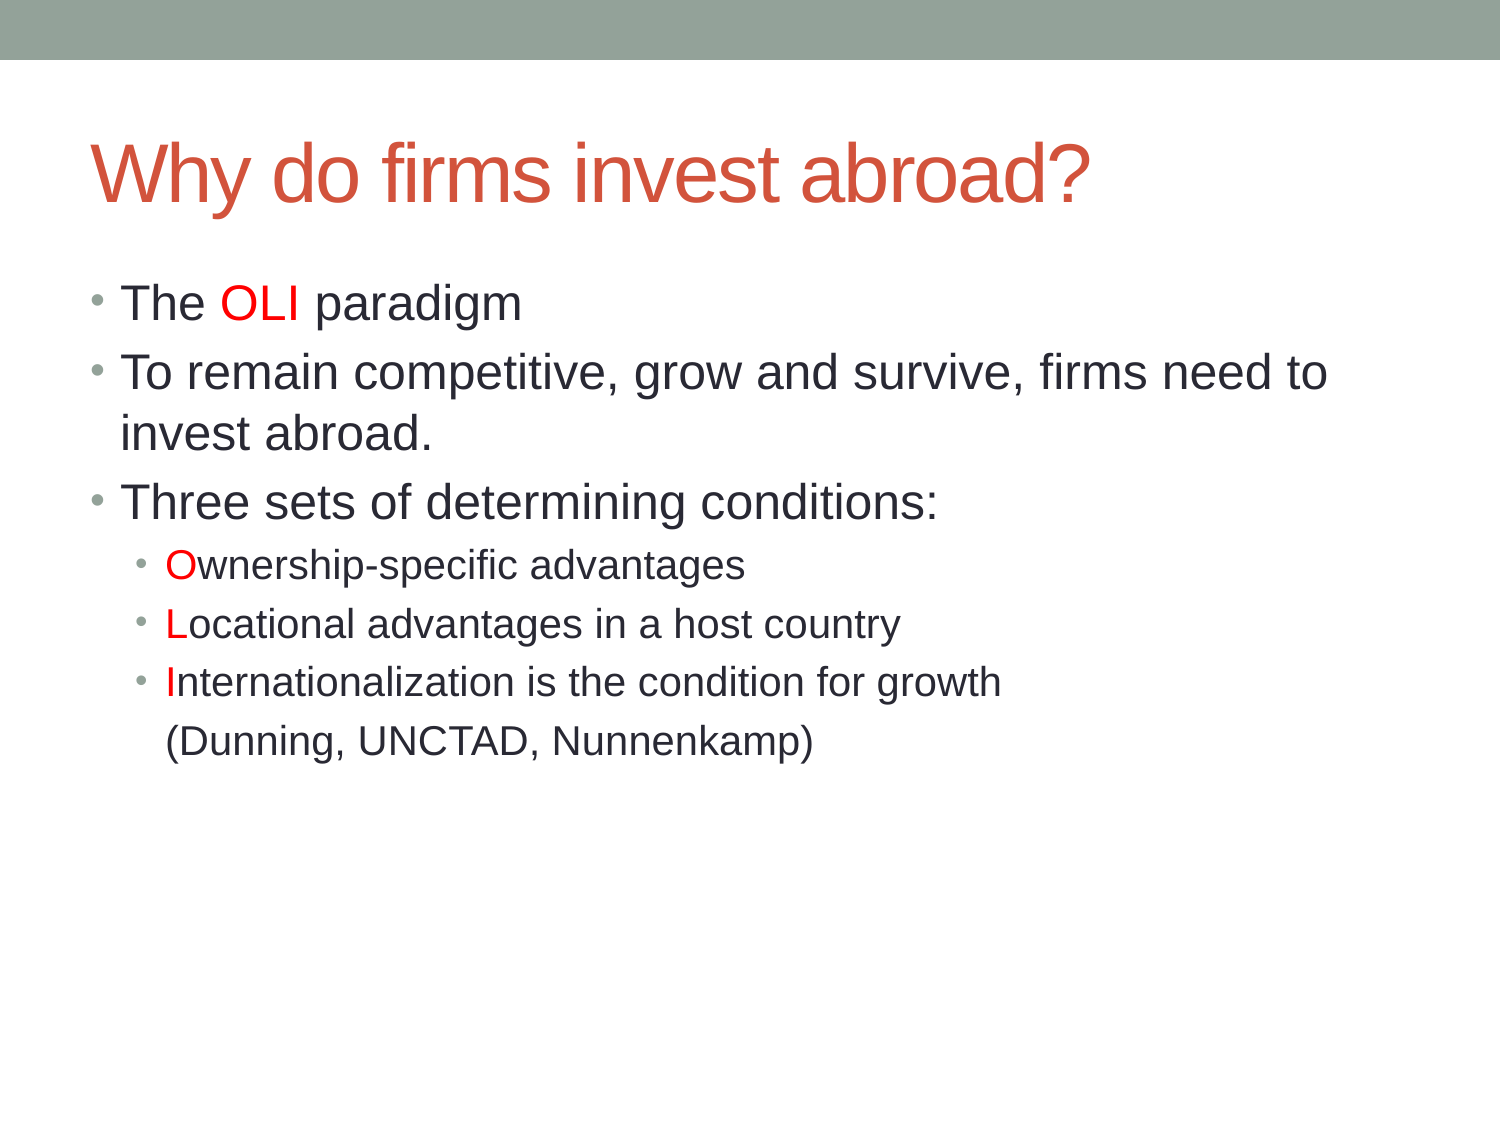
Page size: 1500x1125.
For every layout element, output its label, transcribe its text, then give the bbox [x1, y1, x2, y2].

list The OLI paradigm To remain competitive, grow and survive, firms need to invest abroad. Three sets of determining conditions: Ownership-specific advantages Locational advantages in a host country Internationalization is the condition for growth (Dunning, UNCTAD, Nunnenkamp) [75, 262, 1425, 1063]
title Why do firms invest abroad? [75, 87, 1425, 250]
